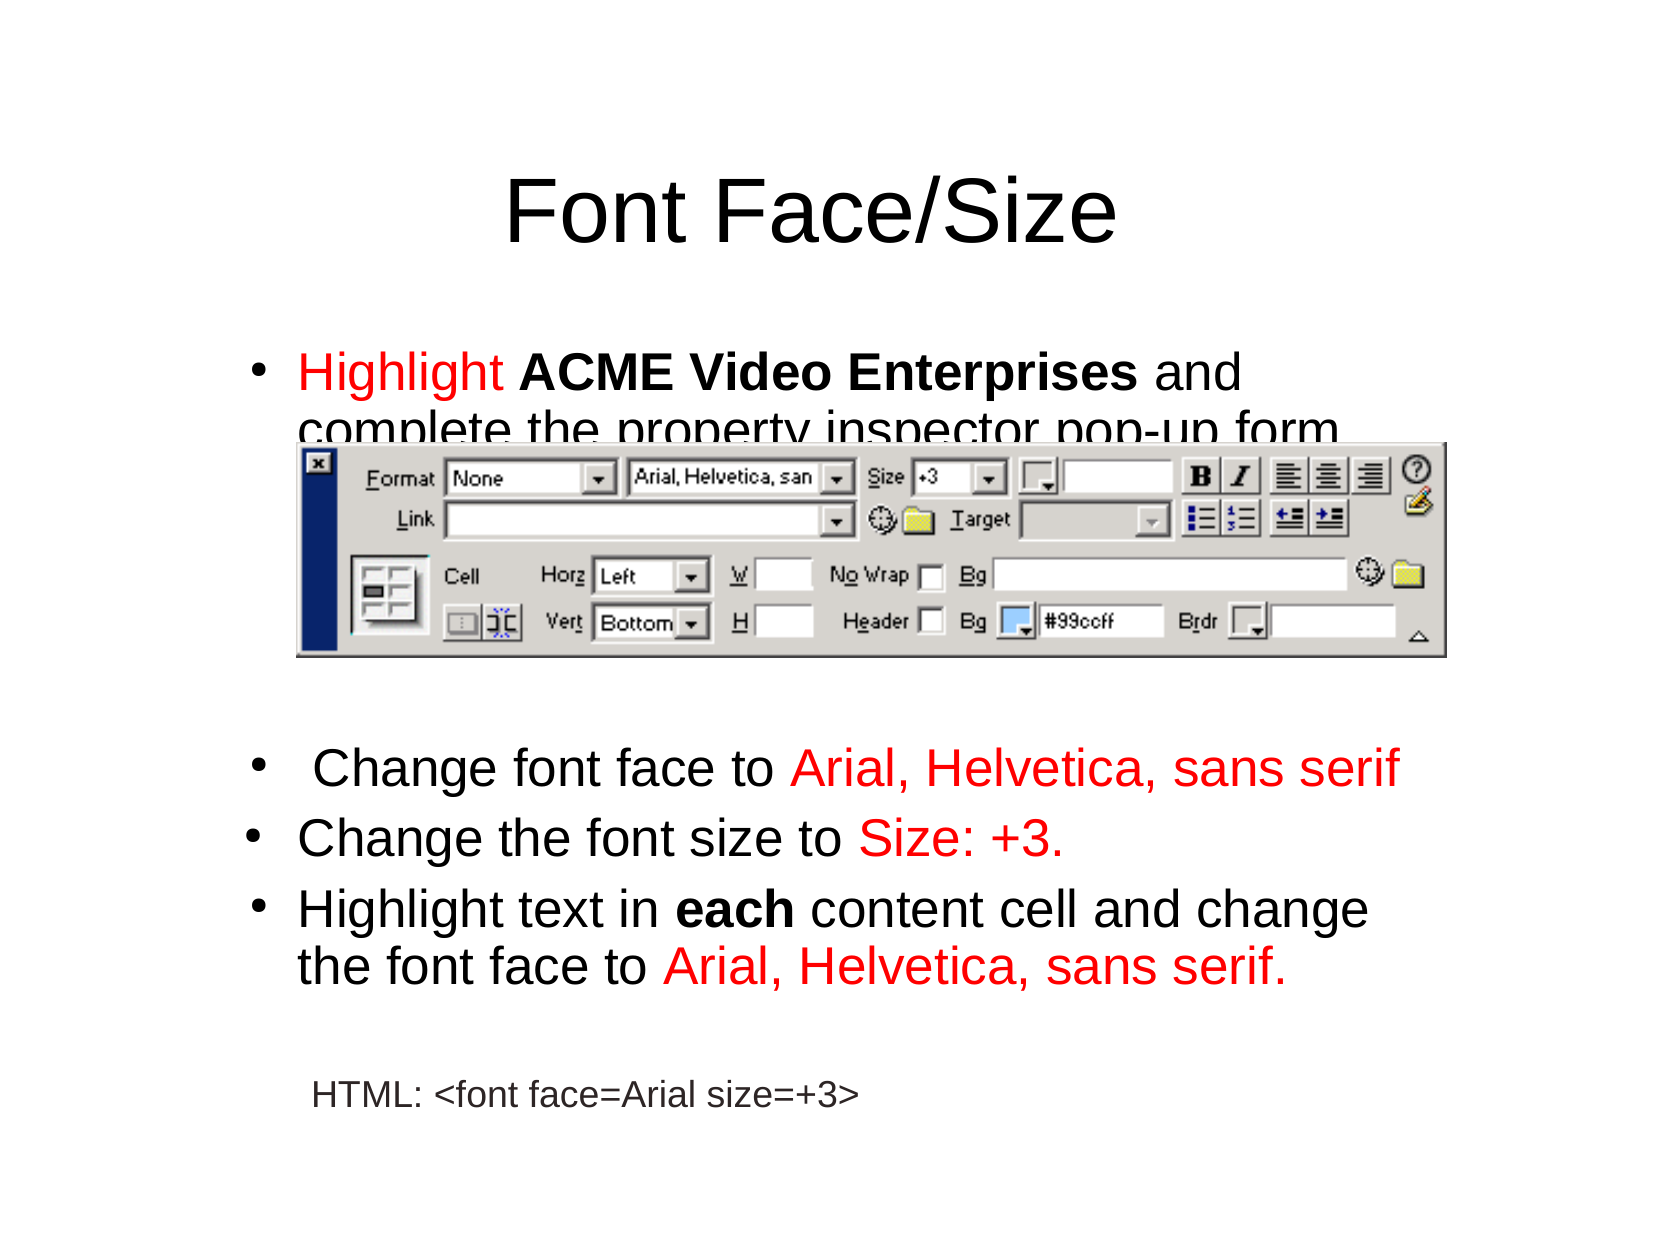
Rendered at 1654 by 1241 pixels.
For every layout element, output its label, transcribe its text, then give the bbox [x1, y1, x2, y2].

list Highlight ACME Video Enterprises and complete the property inspector pop-up form shown below. Change font face to Arial, Helvetica, sans serif Change the font size to Size: +3. Highlight text in each content cell and change the font face to Arial, Helvetica, sans serif. [218, 337, 1432, 1013]
text_box HTML: <font face=Arial size=+3> [296, 1062, 886, 1123]
picture [296, 442, 1447, 658]
title Font Face/Size [218, 112, 1432, 301]
